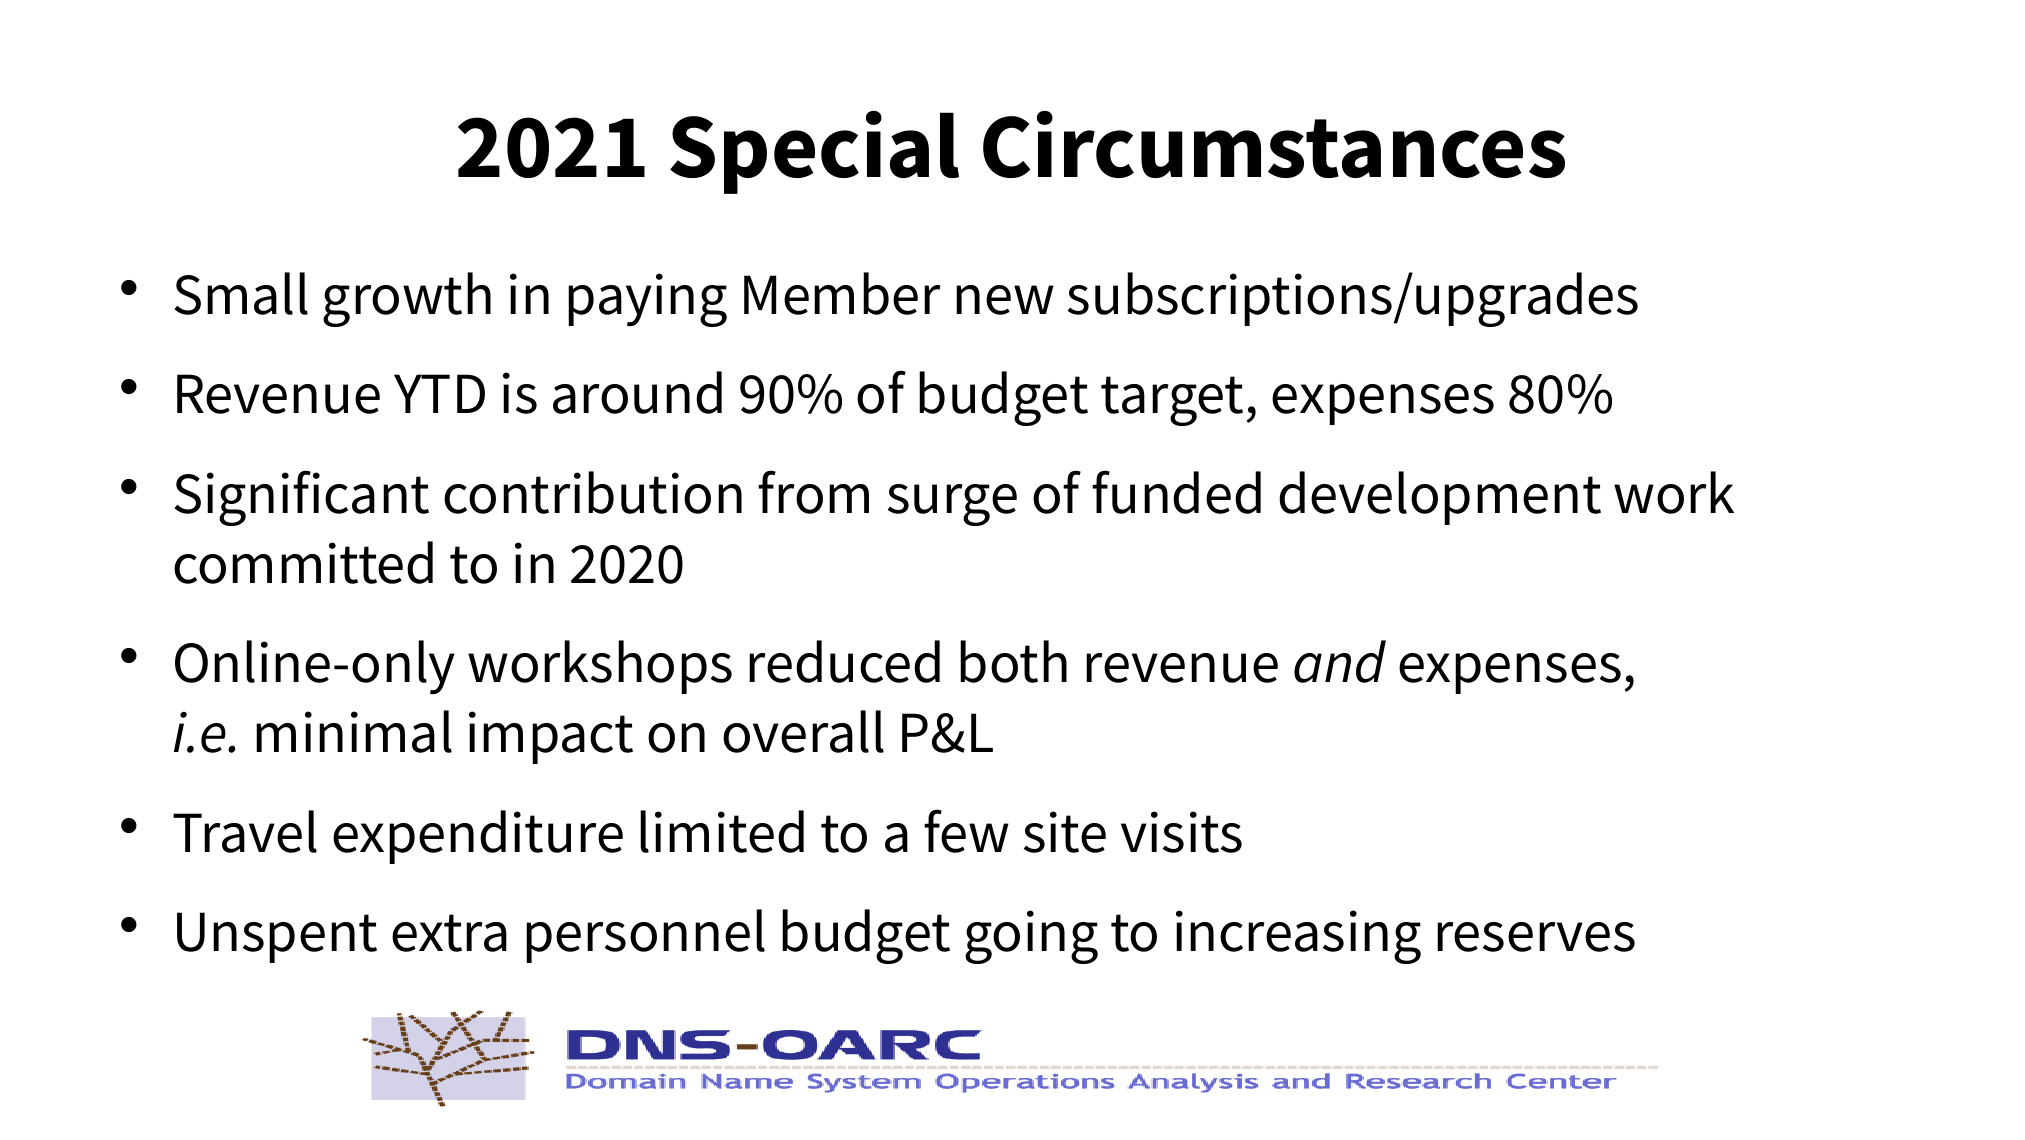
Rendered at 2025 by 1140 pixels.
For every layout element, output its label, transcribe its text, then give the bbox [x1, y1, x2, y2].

chart [970, 953, 987, 961]
chart [101, 224, 1925, 978]
chart [1399, 953, 1416, 961]
chart [1076, 953, 1093, 961]
text_box 2021 Special Circumstances [101, 45, 1924, 224]
chart [881, 953, 898, 961]
text_box Small growth in paying Member new subscriptions/upgrades Revenue YTD is around 90% of budget target, expenses 80% Significant contribution from surge of funded development work committed to in 2020 Online-only workshops reduced both revenue and expenses, i.e. minimal impact on overall P&L Travel expenditure limited to a few site visits Unspent extra personnel budget going to increasing reserves [101, 256, 1924, 953]
picture [289, 1004, 1700, 1113]
